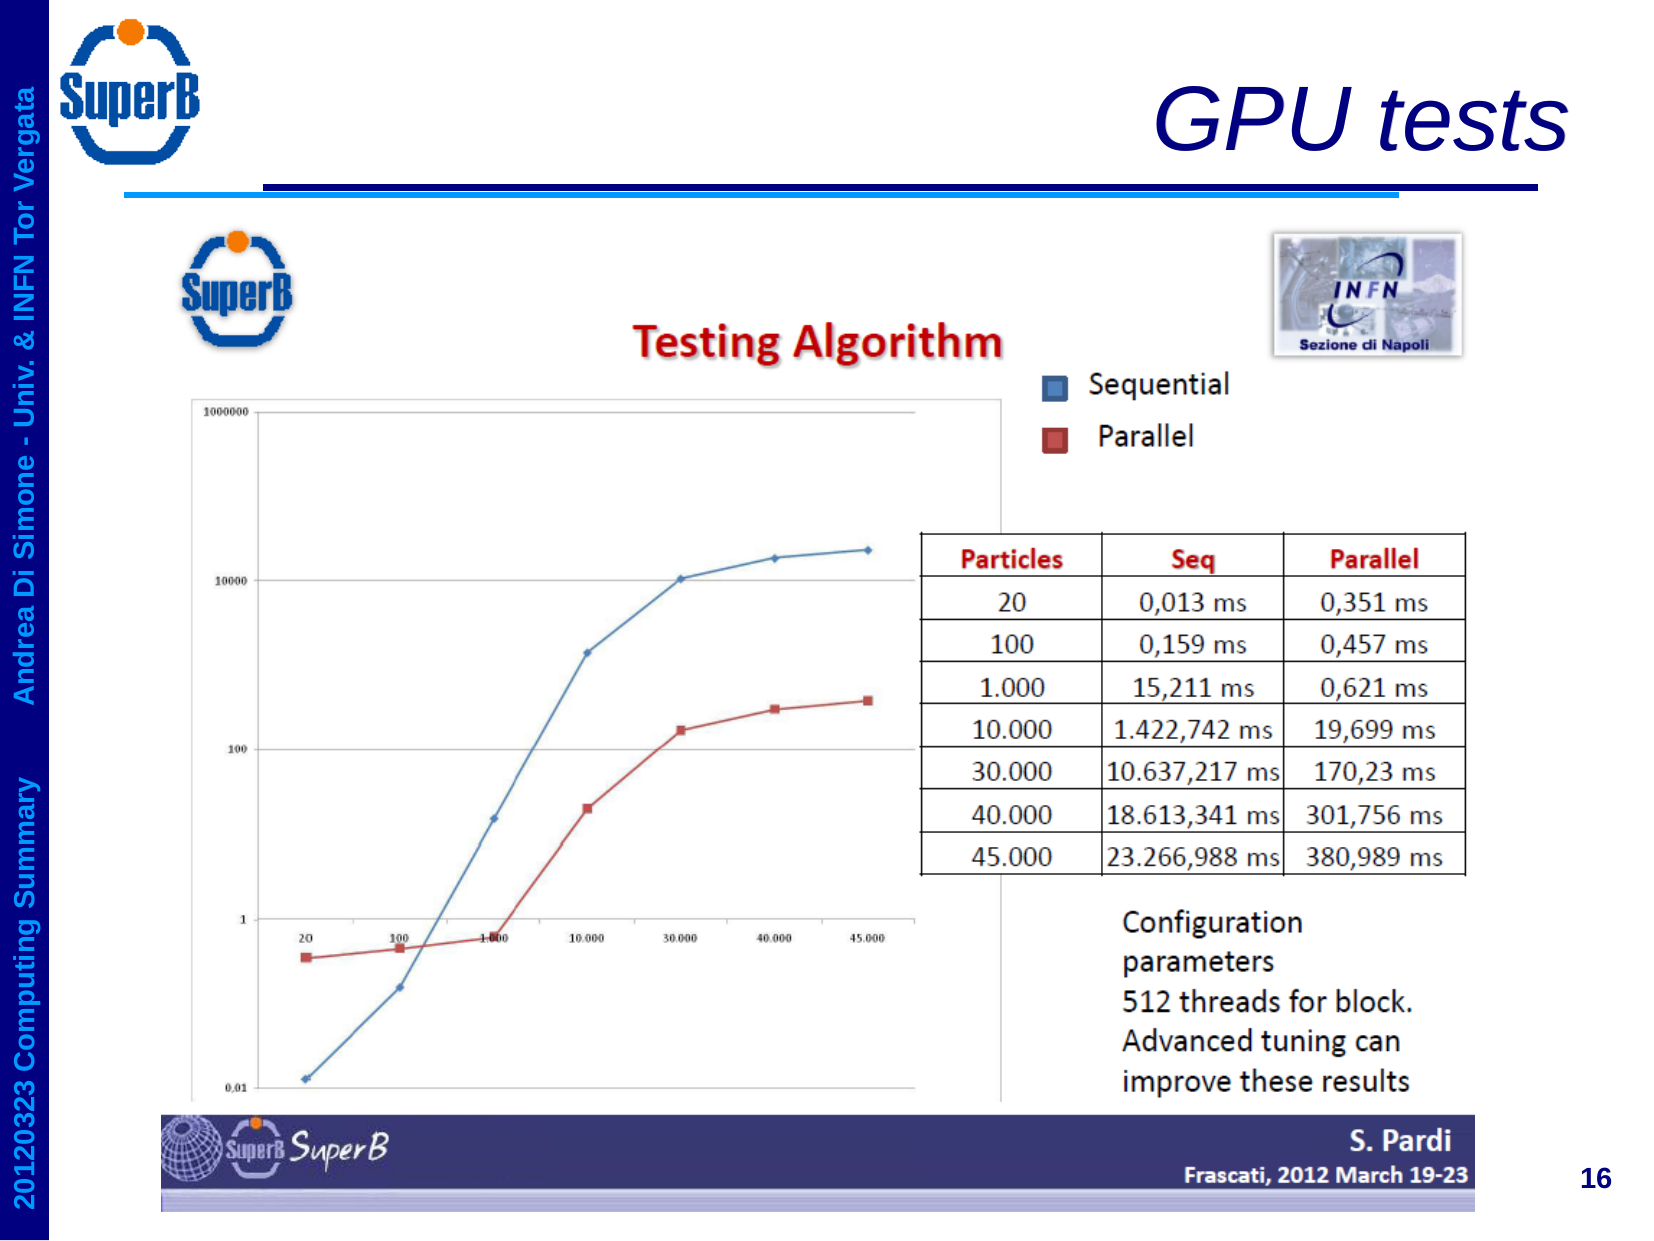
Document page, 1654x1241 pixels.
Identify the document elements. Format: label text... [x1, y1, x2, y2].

title GPU tests [82, 49, 1571, 188]
picture [51, 16, 208, 170]
picture [161, 224, 1475, 1212]
